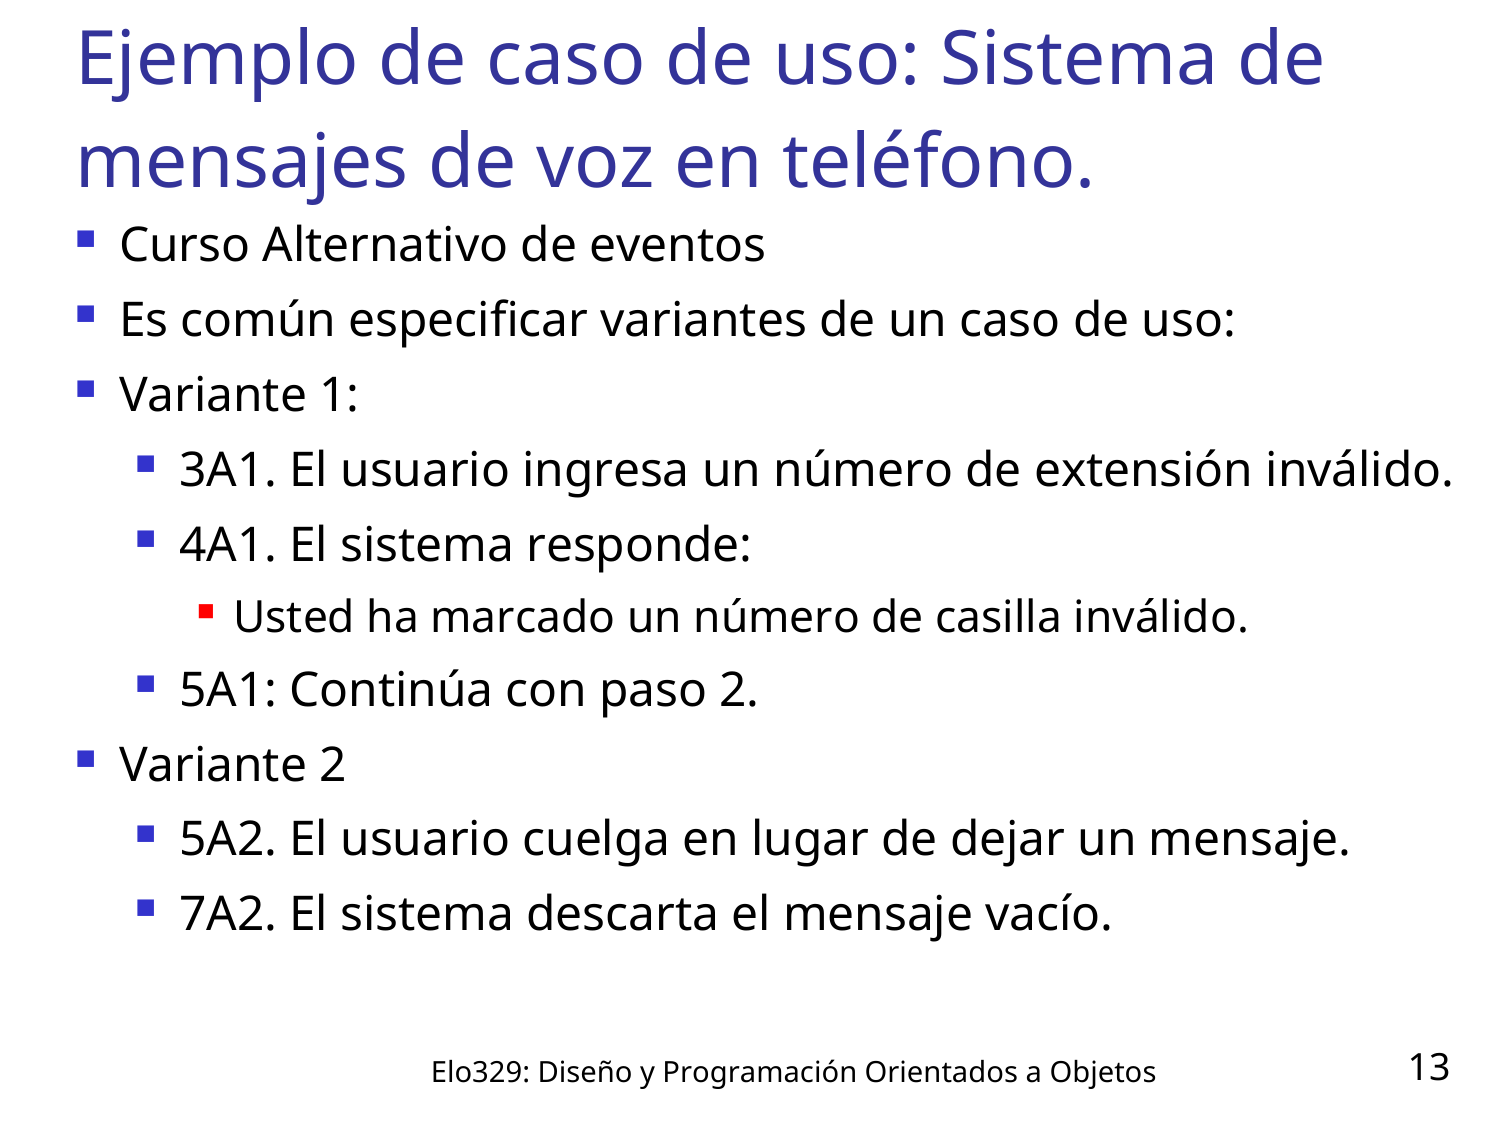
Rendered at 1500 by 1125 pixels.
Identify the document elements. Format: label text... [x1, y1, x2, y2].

list Curso Alternativo de eventos Es común especificar variantes de un caso de uso: Variante 1: 3A1. El usuario ingresa un número de extensión inválido. 4A1. El sistema responde: Usted ha marcado un número de casilla inválido. 5A1: Continúa con paso 2. Variante 2 5A2. El usuario cuelga en lugar de dejar un mensaje. 7A2. El sistema descarta el mensaje vacío. [75, 210, 1467, 982]
title Ejemplo de caso de uso: Sistema de mensajes de voz en teléfono. [75, 23, 1426, 190]
